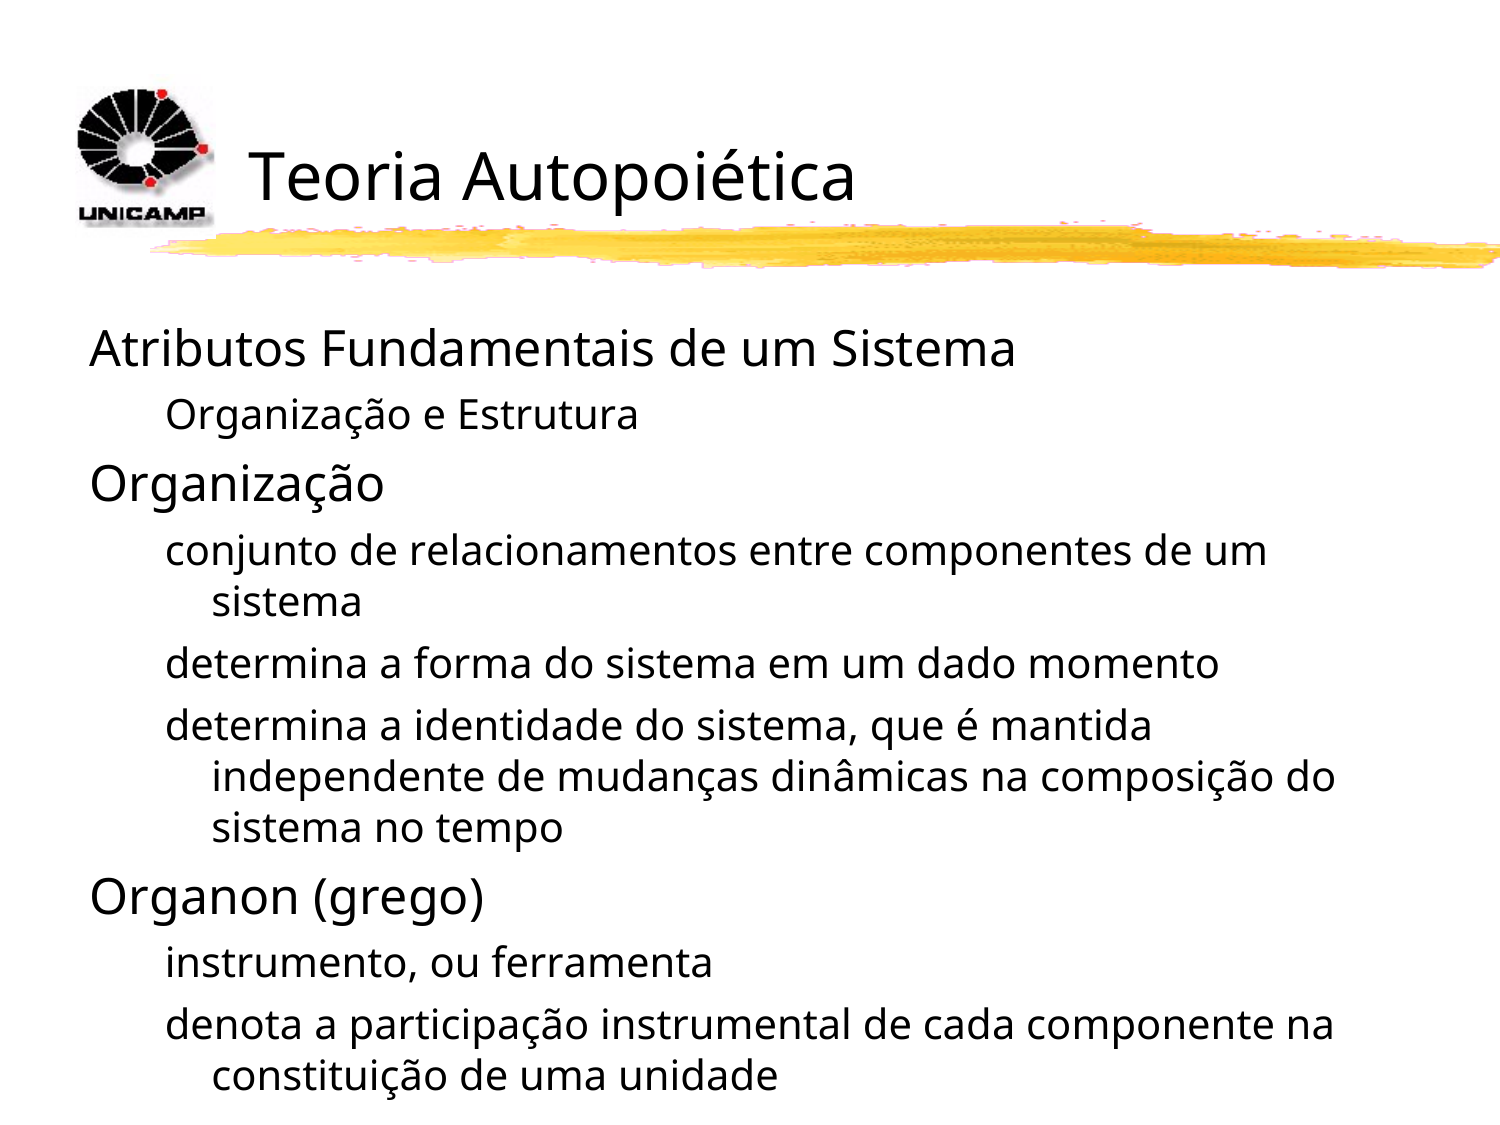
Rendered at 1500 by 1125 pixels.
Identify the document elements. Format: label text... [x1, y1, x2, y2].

list Atributos Fundamentais de um Sistema Organização e Estrutura Organização conjunto de relacionamentos entre componentes de um sistema determina a forma do sistema em um dado momento determina a identidade do sistema, que é mantida independente de mudanças dinâmicas na composição do sistema no tempo Organon (grego) instrumento, ou ferramenta denota a participação instrumental de cada componente na constituição de uma unidade [74, 309, 1417, 994]
picture [75, 74, 1500, 279]
title Teoria Autopoiética [233, 37, 1434, 225]
